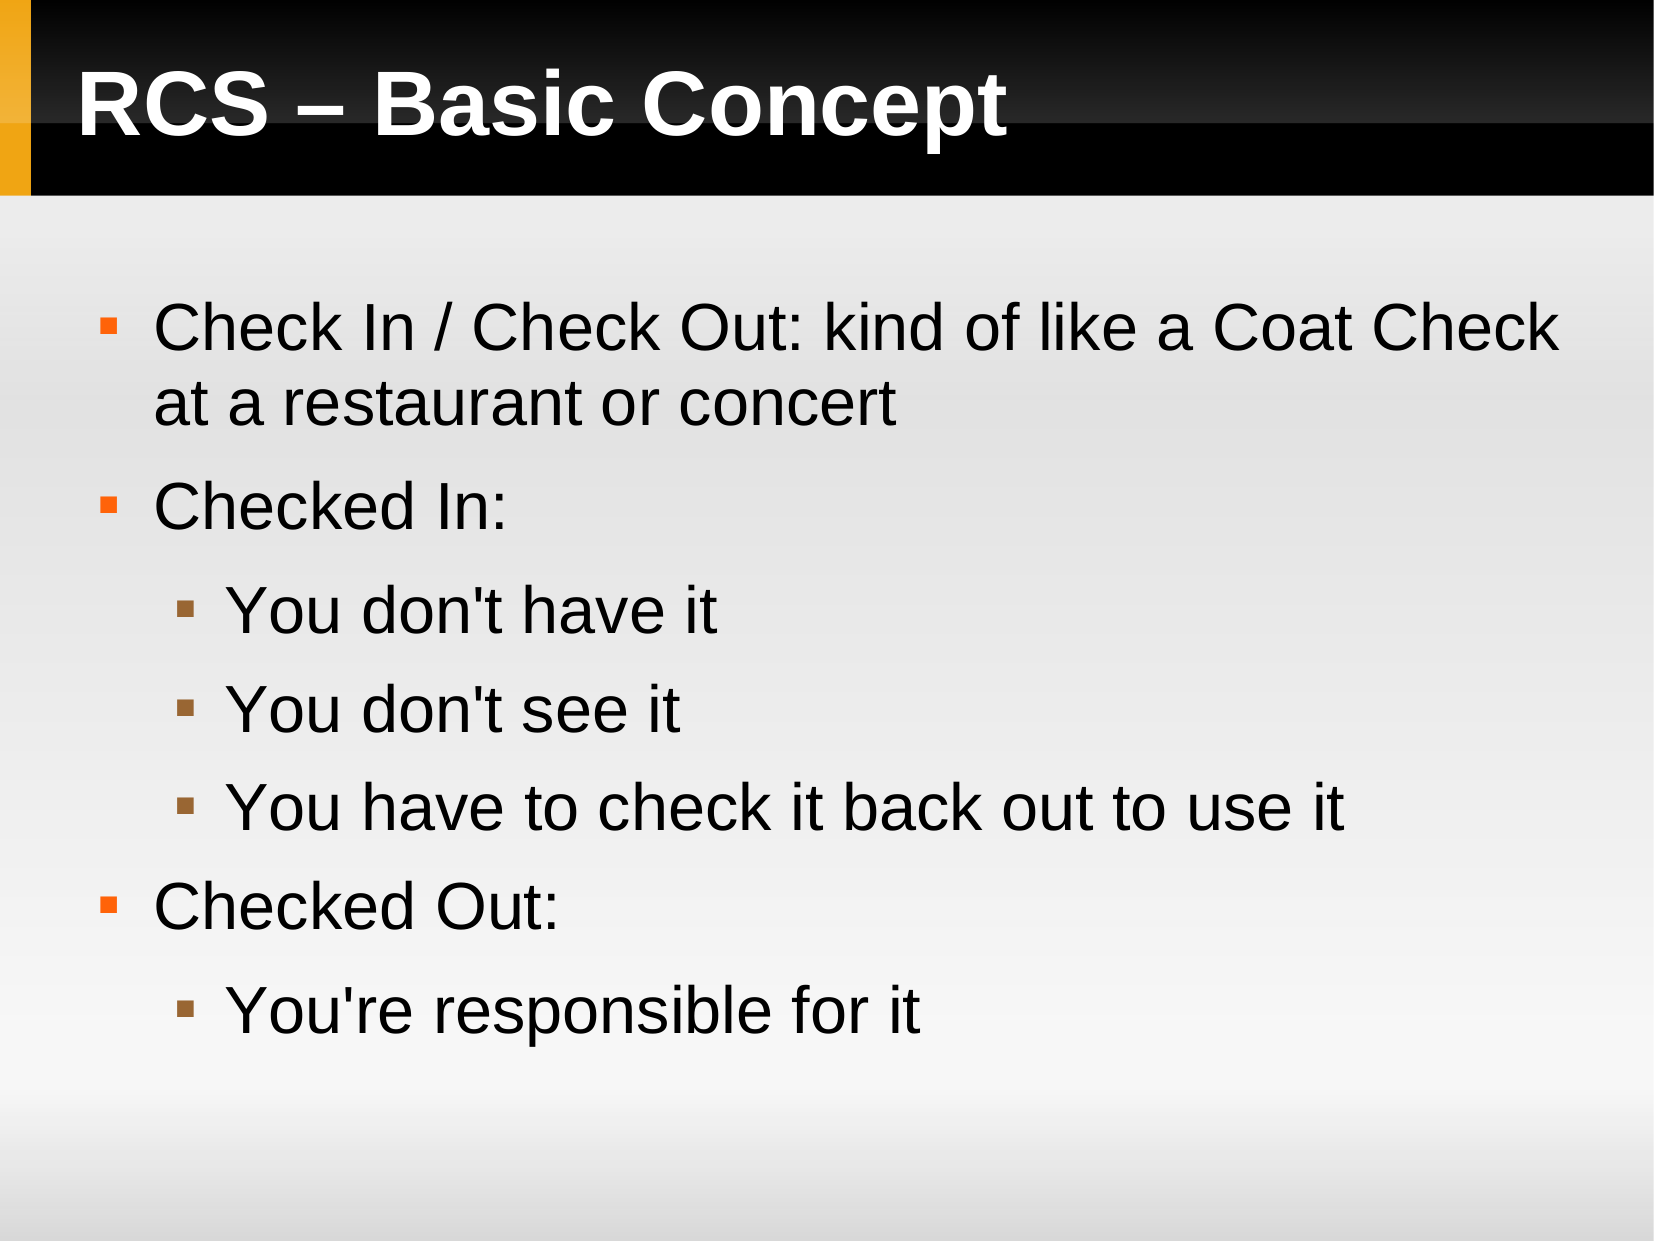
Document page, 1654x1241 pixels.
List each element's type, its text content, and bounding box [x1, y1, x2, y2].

list Check In / Check Out: kind of like a Coat Check at a restaurant or concert Checked In: You don't have it You don't see it You have to check it back out to use it Checked Out: You're responsible for it [82, 290, 1571, 1109]
picture [0, 0, 1654, 1241]
title RCS – Basic Concept [76, 0, 1565, 208]
